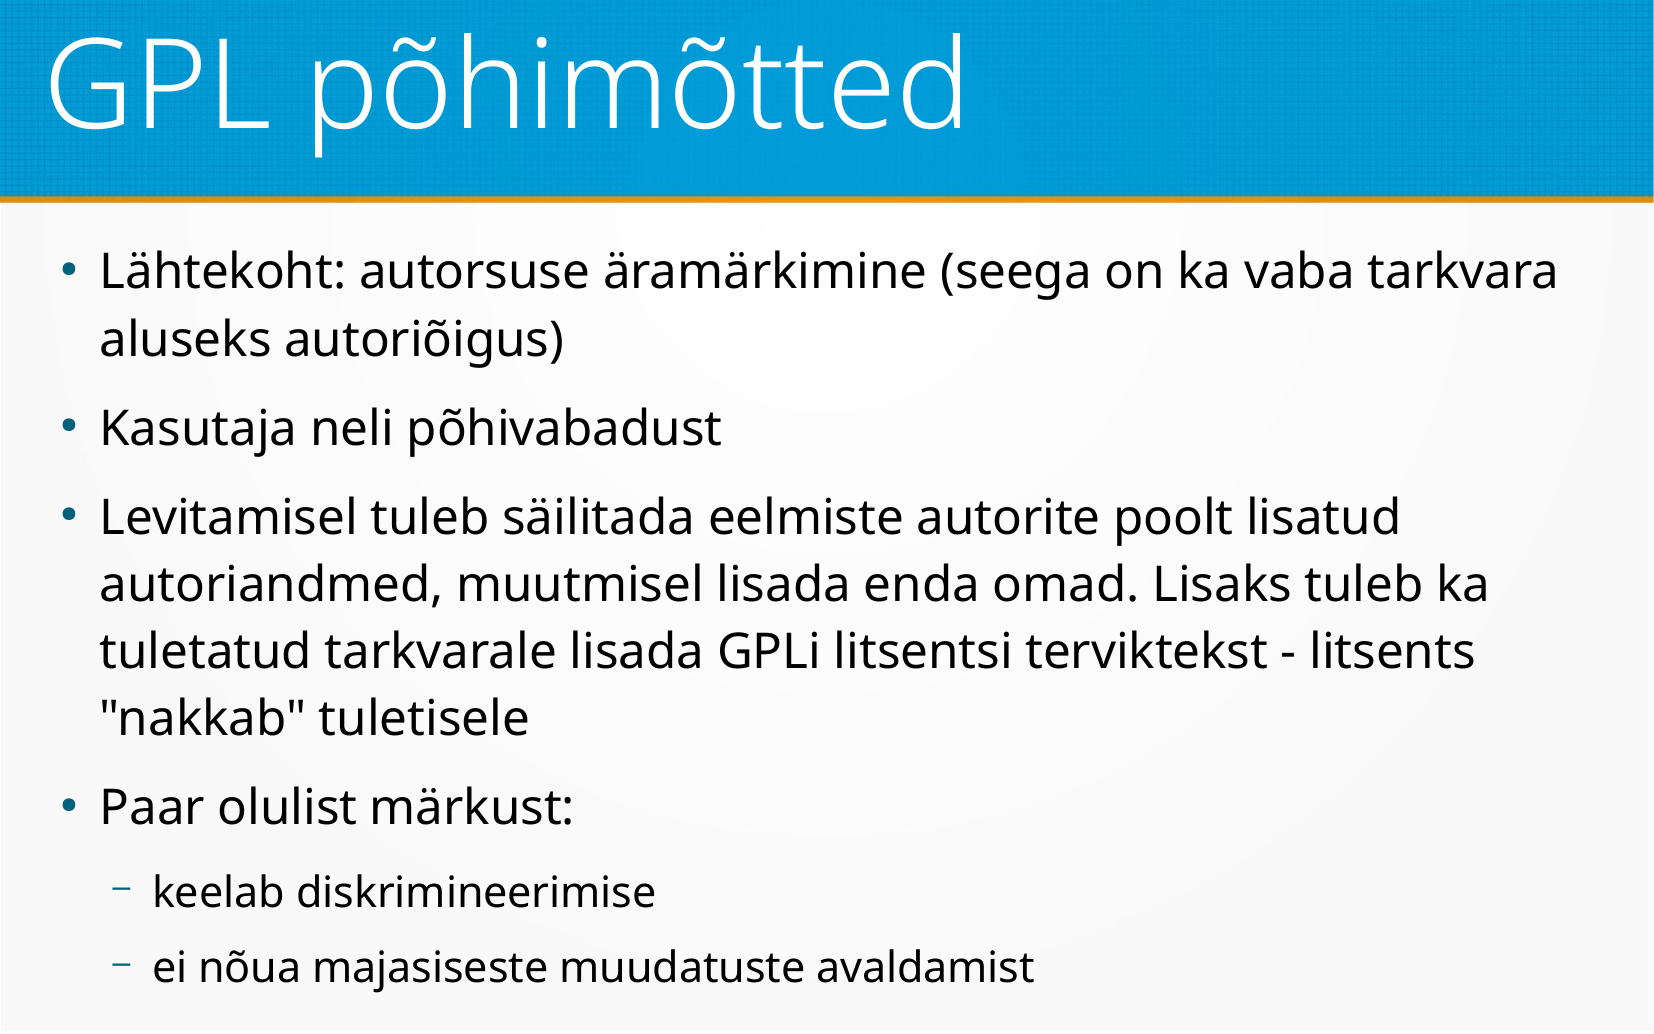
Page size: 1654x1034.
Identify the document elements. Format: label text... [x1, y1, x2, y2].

list Lähtekoht: autorsuse äramärkimine (seega on ka vaba tarkvara aluseks autoriõigus) Kasutaja neli põhivabadust Levitamisel tuleb säilitada eelmiste autorite poolt lisatud autoriandmed, muutmisel lisada enda omad. Lisaks tuleb ka tuletatud tarkvarale lisada GPLi litsentsi terviktekst - litsents "nakkab" tuletisele Paar olulist märkust: keelab diskrimineerimise ei nõua majasiseste muudatuste avaldamist [47, 236, 1607, 1002]
title GPL põhimõtted [43, 0, 1619, 166]
picture [0, 195, 1654, 1034]
